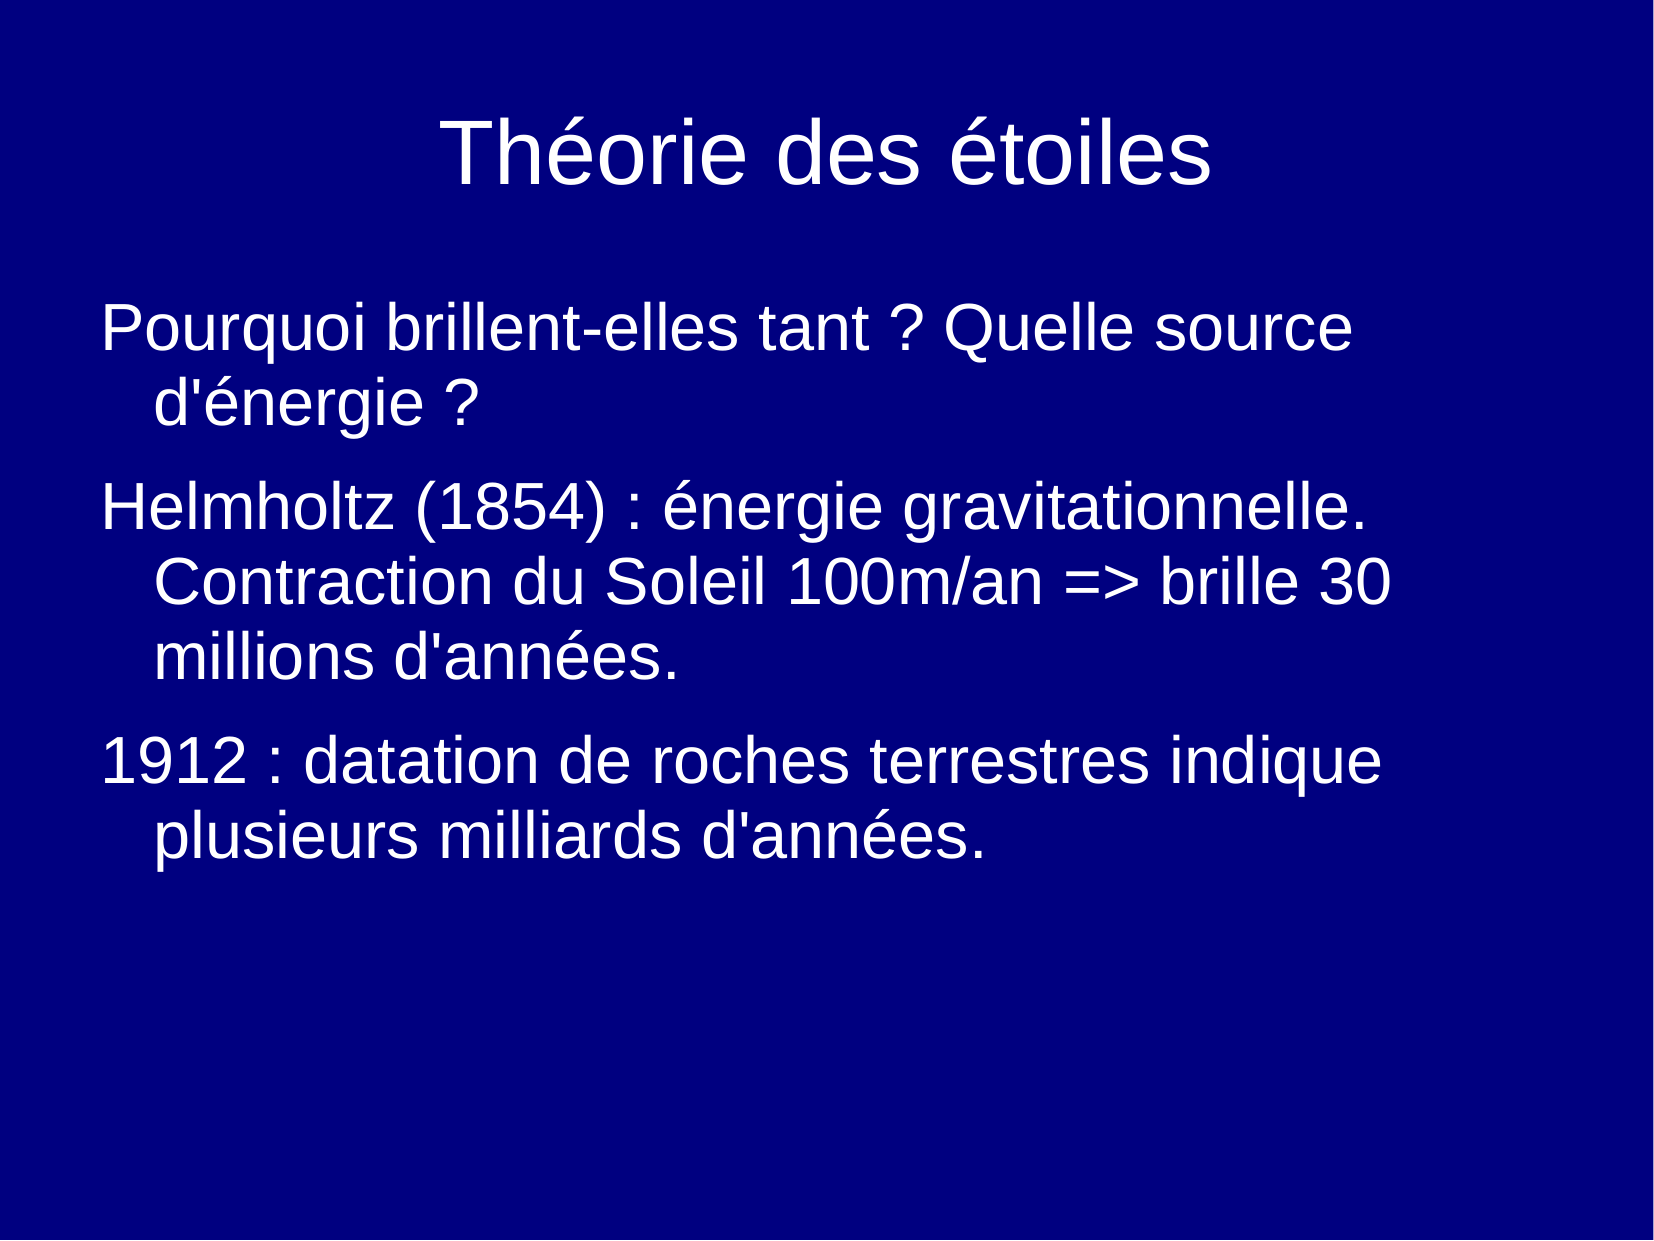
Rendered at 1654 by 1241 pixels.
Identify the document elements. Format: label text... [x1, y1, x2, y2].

list Pourquoi brillent-elles tant ? Quelle source d'énergie ? Helmholtz (1854) : énergie gravitationnelle. Contraction du Soleil 100m/an => brille 30 millions d'années. 1912 : datation de roches terrestres indique plusieurs milliards d'années. [82, 290, 1571, 1109]
title Théorie des étoiles [82, 49, 1571, 257]
